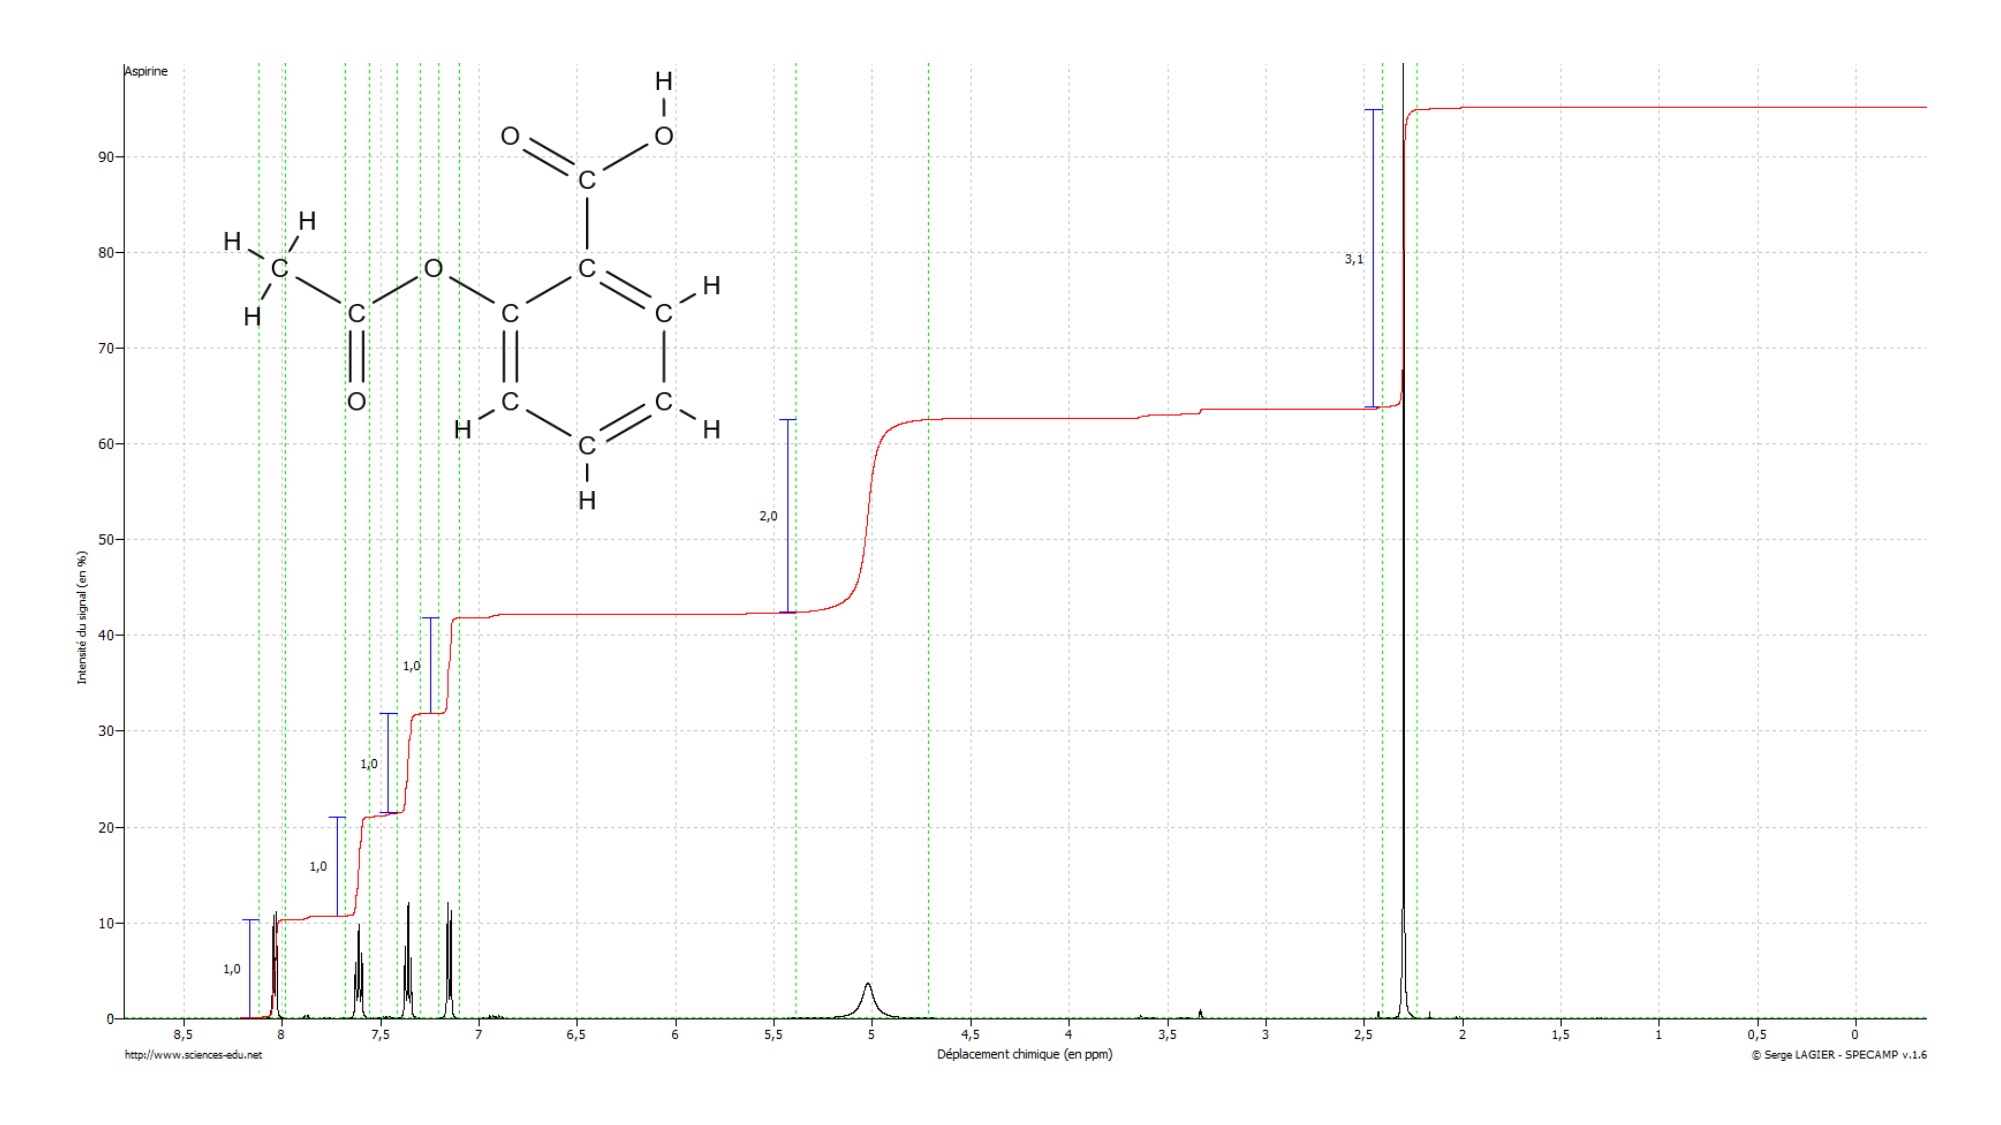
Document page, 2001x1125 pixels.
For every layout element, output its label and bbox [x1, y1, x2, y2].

picture [73, 0, 1927, 1062]
